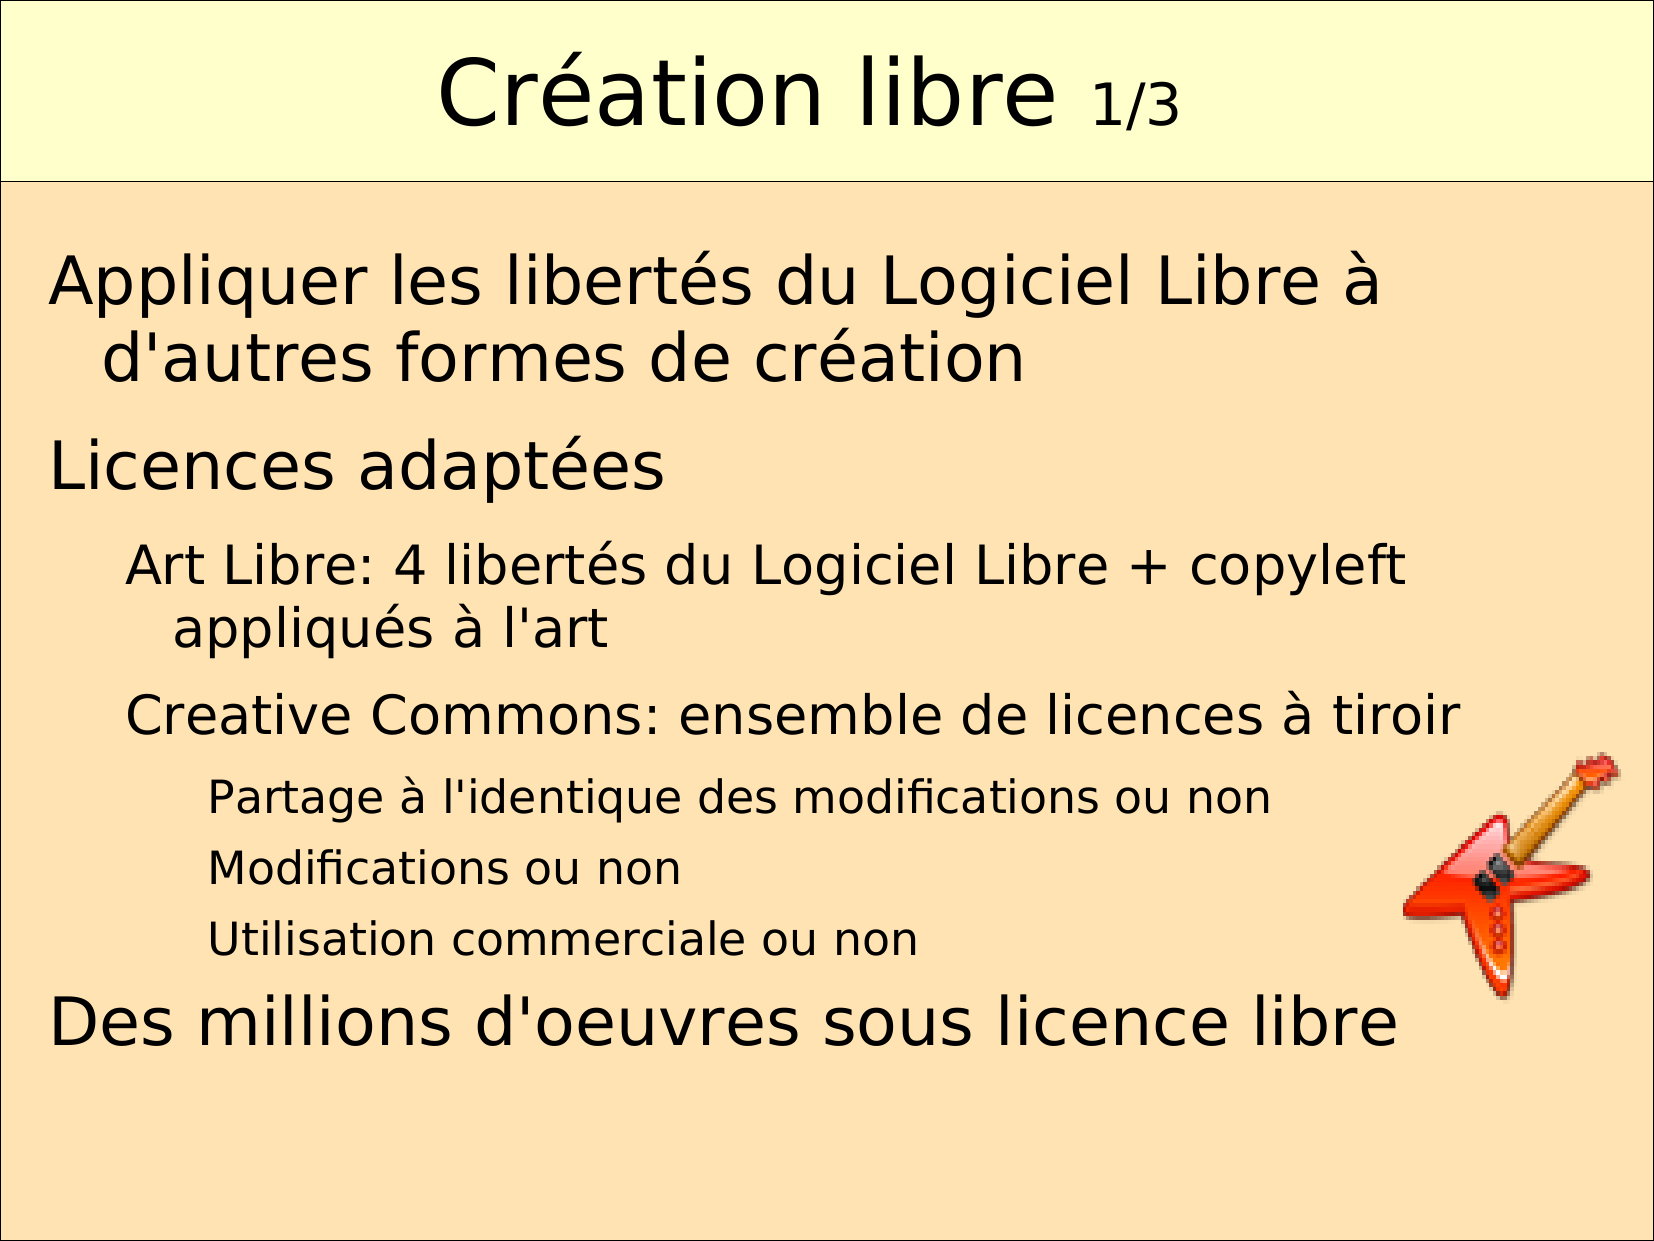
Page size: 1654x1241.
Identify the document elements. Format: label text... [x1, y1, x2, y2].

picture [1403, 744, 1625, 1013]
list Appliquer les libertés du Logiciel Libre à d'autres formes de création Licences adaptées Art Libre: 4 libertés du Logiciel Libre + copyleft appliqués à l'art Creative Commons: ensemble de licences à tiroir Partage à l'identique des modifications ou non Modifications ou non Utilisation commerciale ou non Des millions d'oeuvres sous licence libre [30, 242, 1507, 1210]
title Création libre 1/3 [0, 39, 1620, 147]
